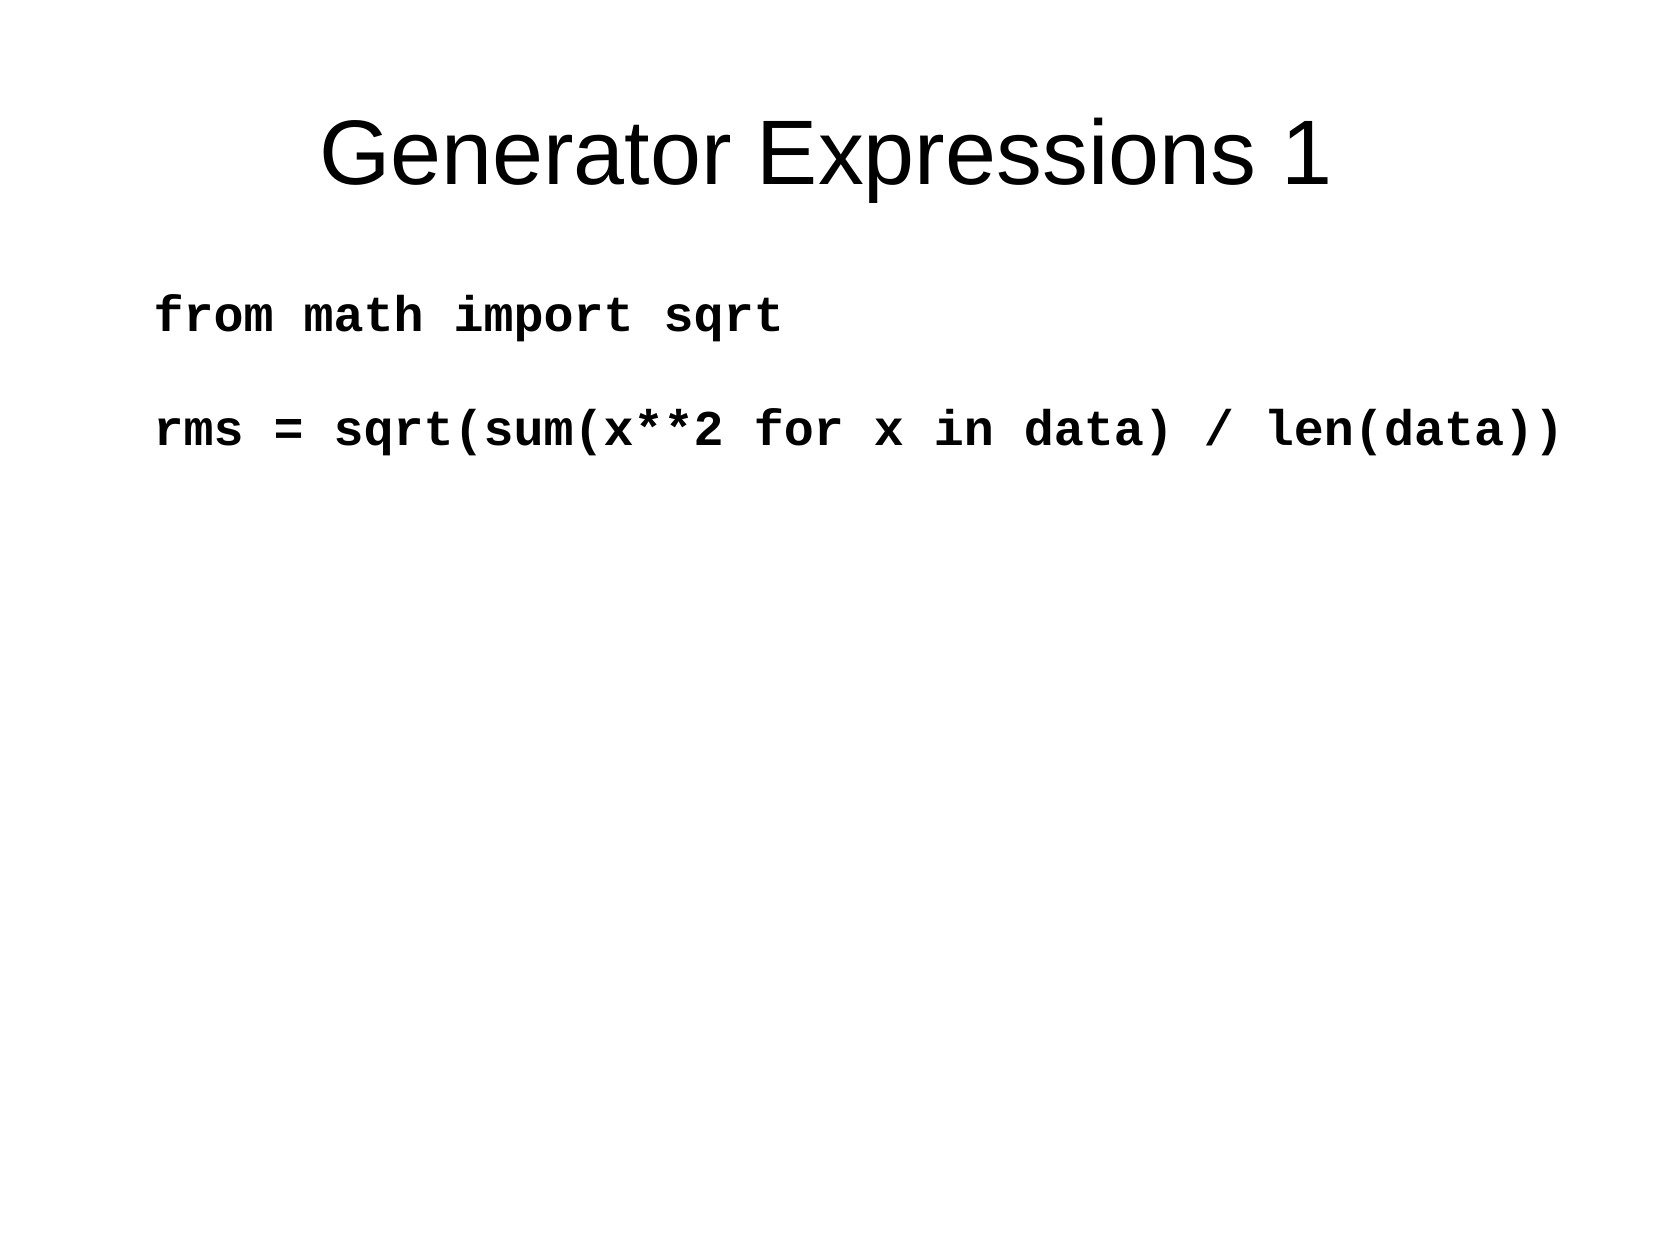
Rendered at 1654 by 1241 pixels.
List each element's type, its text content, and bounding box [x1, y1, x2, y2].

title Generator Expressions 1 [82, 49, 1571, 257]
list from math import sqrt rms = sqrt(sum(x**2 for x in data) / len(data)) [82, 290, 1571, 1010]
